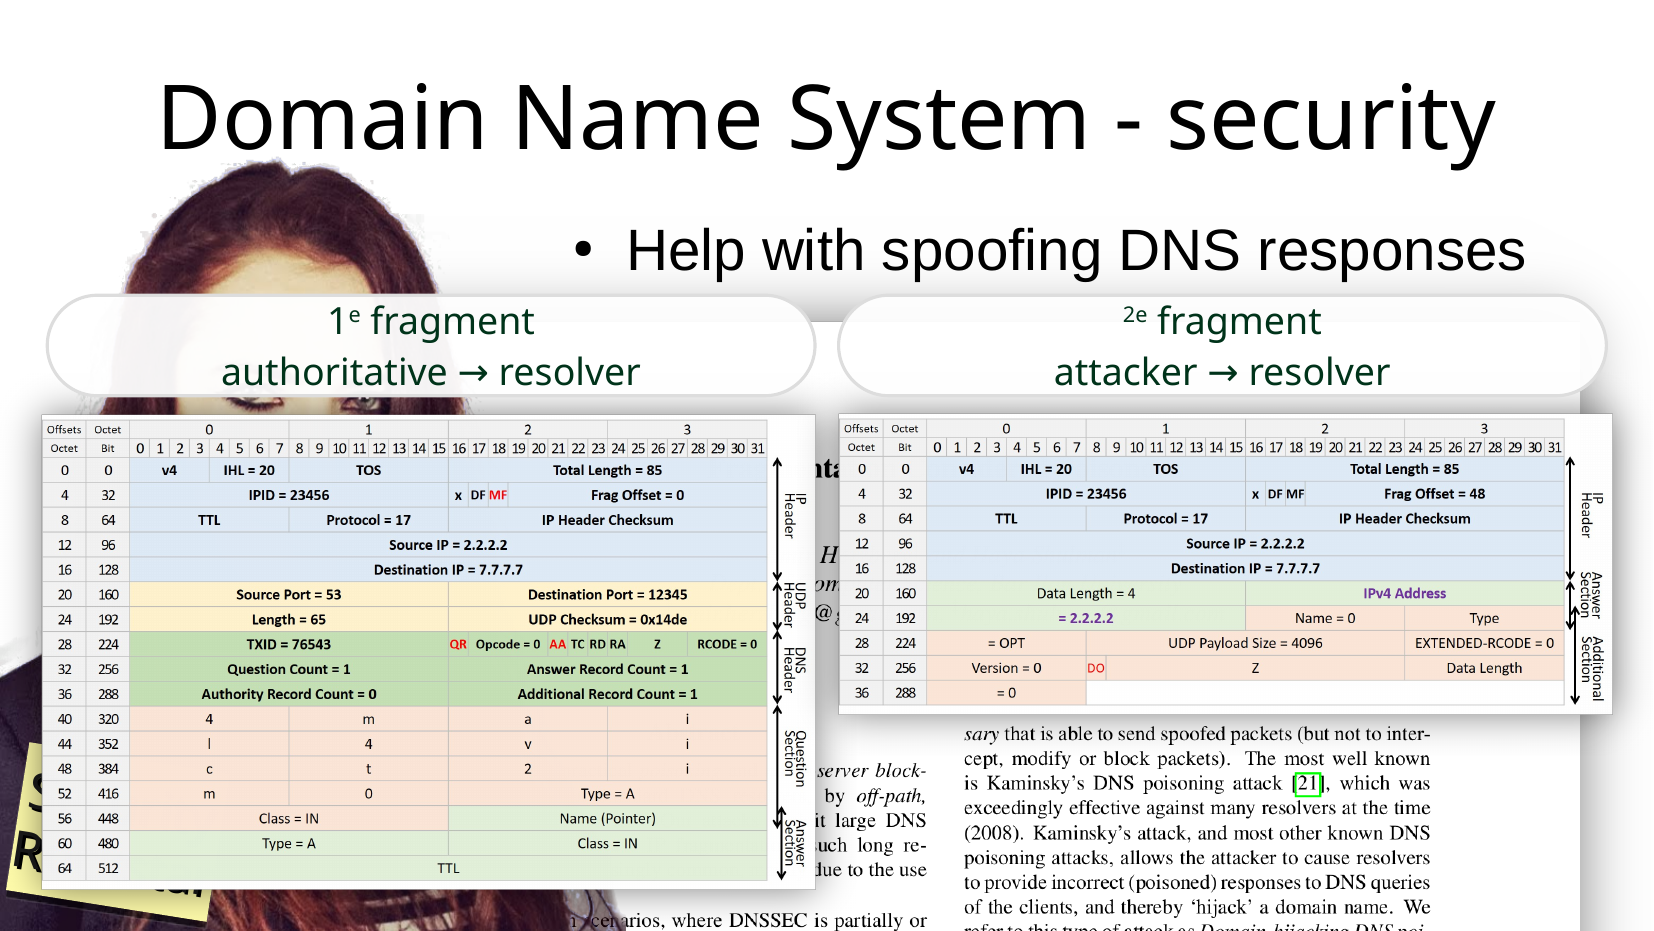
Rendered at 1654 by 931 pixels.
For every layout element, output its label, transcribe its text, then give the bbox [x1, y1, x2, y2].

list Help with spoofing DNS responses [626, 217, 1630, 372]
text_box 2e fragment attacker → resolver [838, 295, 1607, 396]
text_box 1e fragment authoritative → resolver [47, 295, 816, 396]
title Domain Name System - security [82, 37, 1571, 193]
picture [0, 146, 1654, 931]
